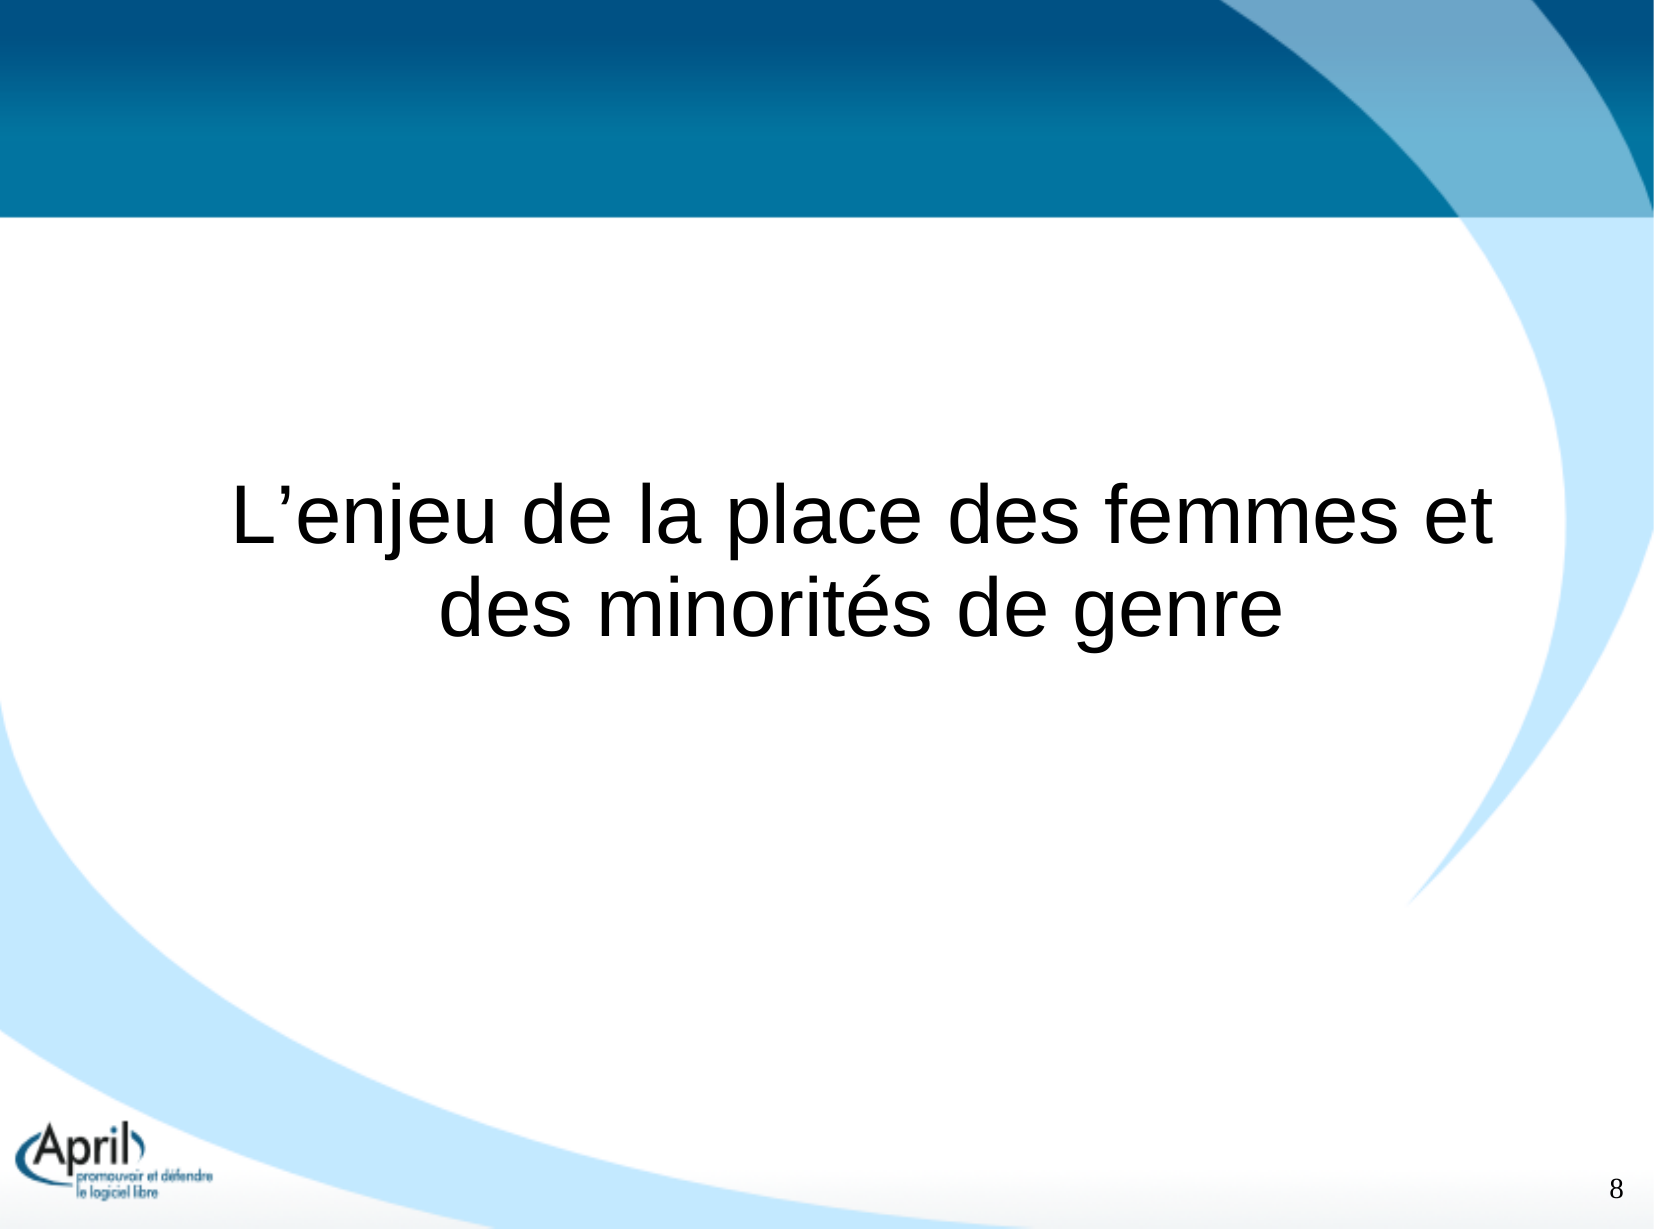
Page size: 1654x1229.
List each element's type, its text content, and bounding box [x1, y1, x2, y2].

picture [0, 0, 1654, 1229]
list L’enjeu de la place des femmes et des minorités de genre [82, 287, 1571, 1099]
